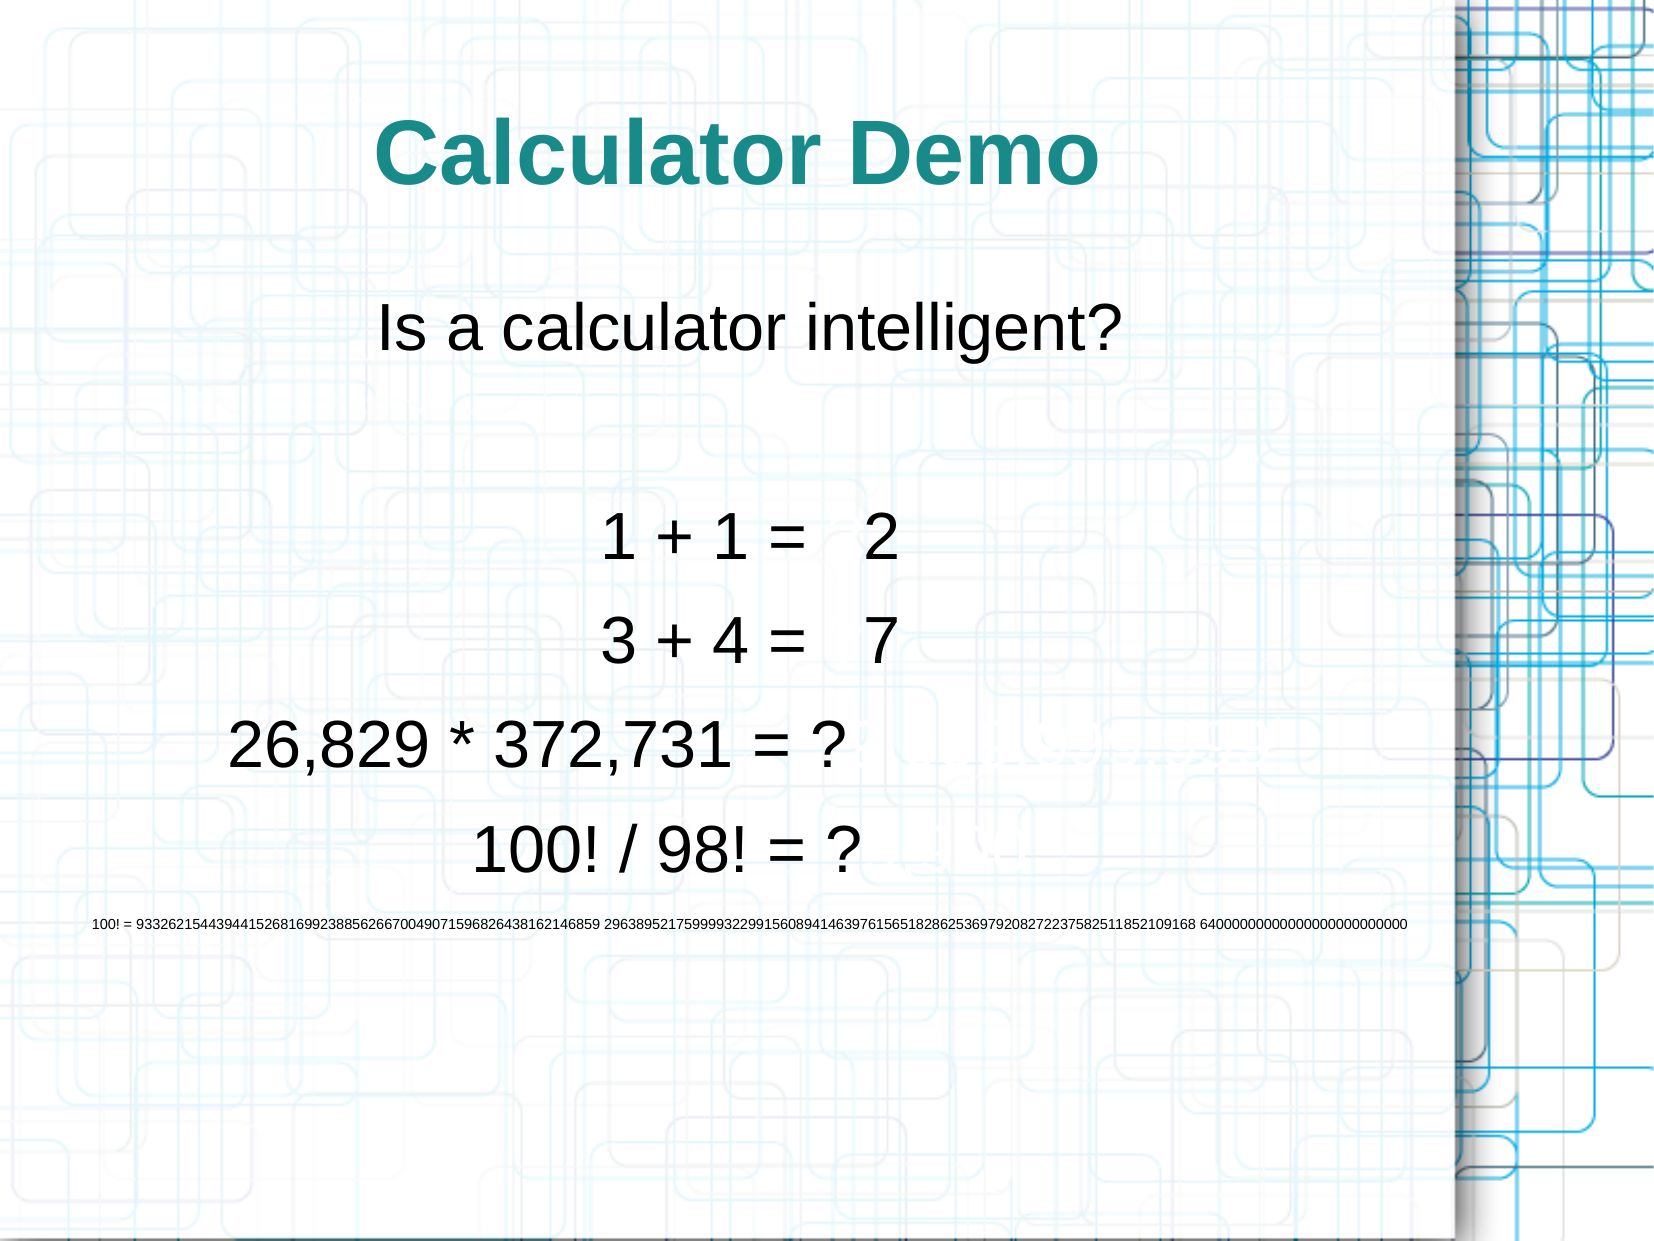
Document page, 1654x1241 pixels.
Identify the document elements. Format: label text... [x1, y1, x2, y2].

picture [0, 0, 1654, 1241]
list Is a calculator intelligent? 1 + 1 = ?2 3 + 4 = ?7 26,829 * 372,731 = ?9,999,999,999 100! / 98! = ?9,900 100! = 9332621544394415268169923885626670049071596826438162146859 29638952175999932299156089414639761565182862536979208272237582511852109168 64000000000000000000000000 [82, 290, 1418, 1094]
title Calculator Demo [59, 56, 1418, 250]
